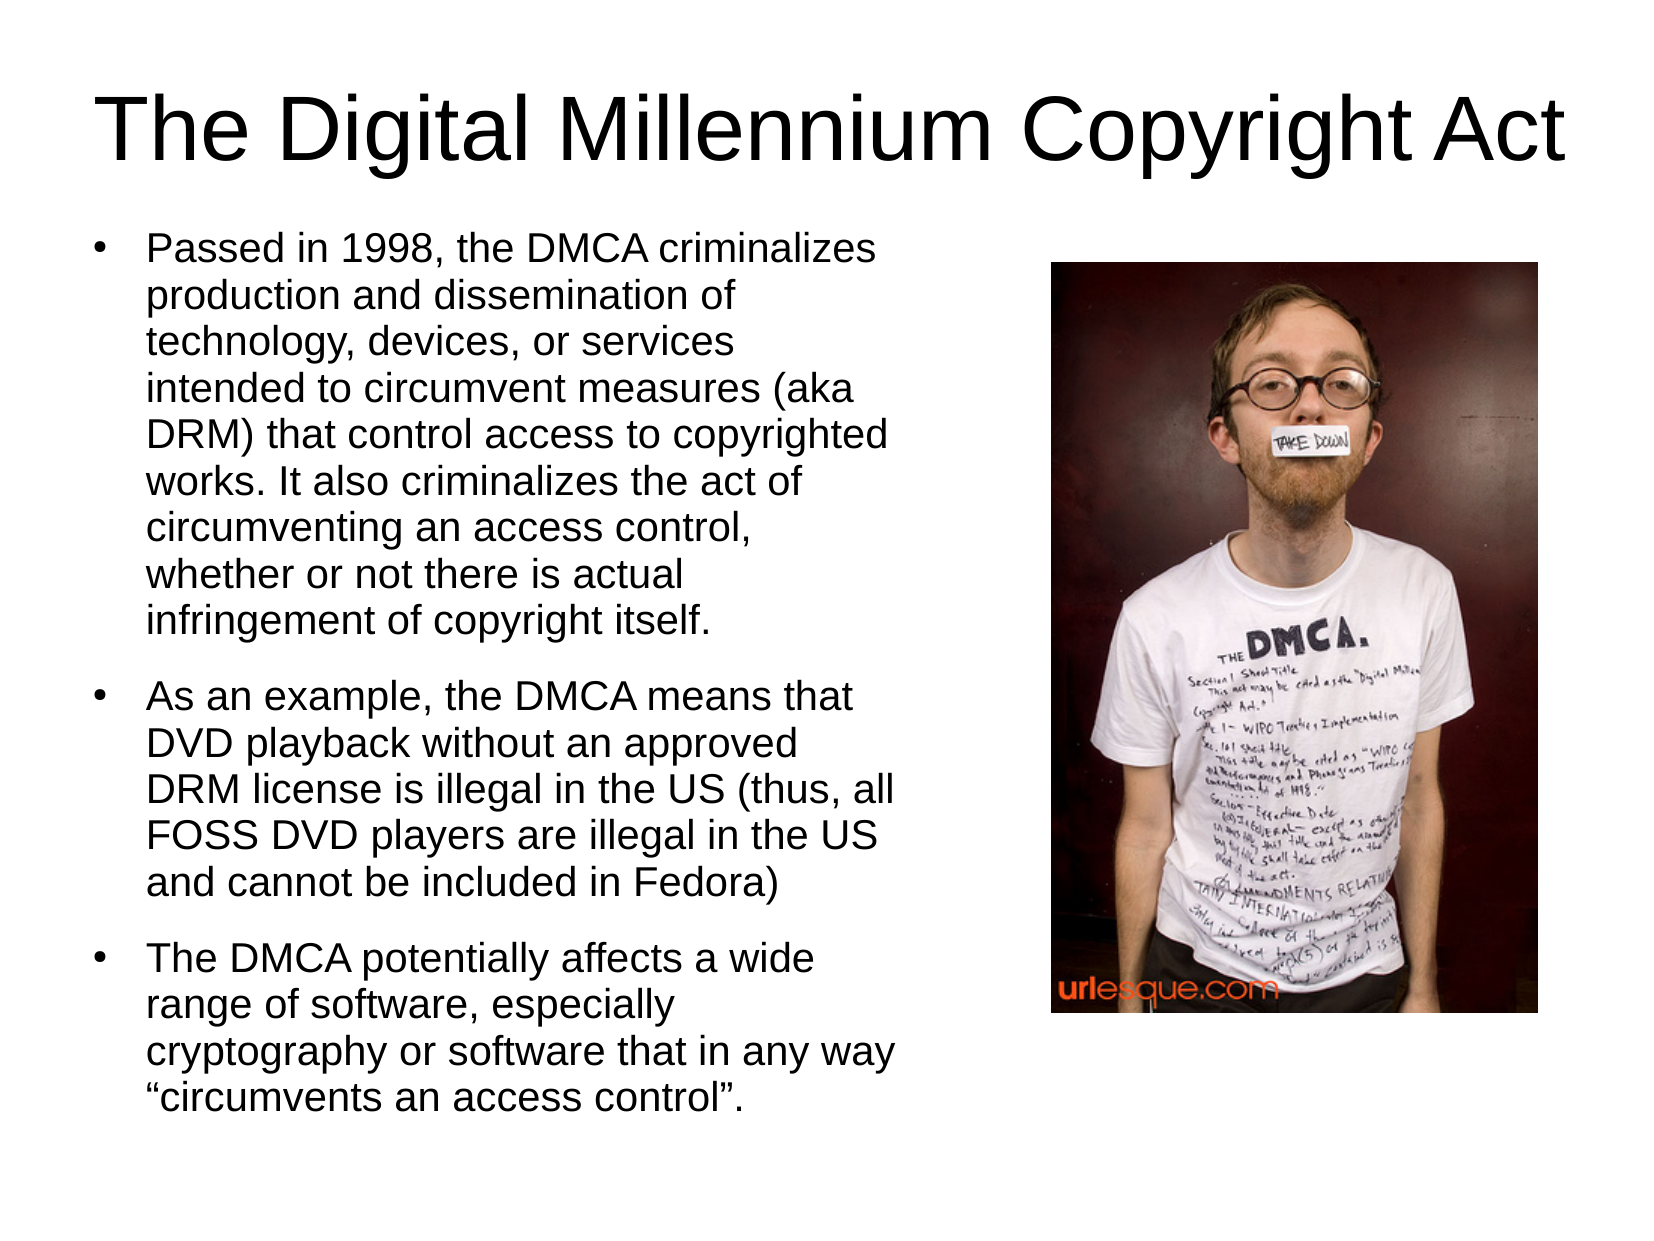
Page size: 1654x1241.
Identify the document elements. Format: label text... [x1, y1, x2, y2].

picture [1051, 262, 1538, 1013]
list Passed in 1998, the DMCA criminalizes production and dissemination of technology, devices, or services intended to circumvent measures (aka DRM) that control access to copyrighted works. It also criminalizes the act of circumventing an access control, whether or not there is actual infringement of copyright itself. As an example, the DMCA means that DVD playback without an approved DRM license is illegal in the US (thus, all FOSS DVD players are illegal in the US and cannot be included in Fedora) The DMCA potentially affects a wide range of software, especially cryptography or software that in any way “circumvents an access control”. [75, 225, 901, 1121]
title The Digital Millennium Copyright Act [86, 32, 1576, 226]
